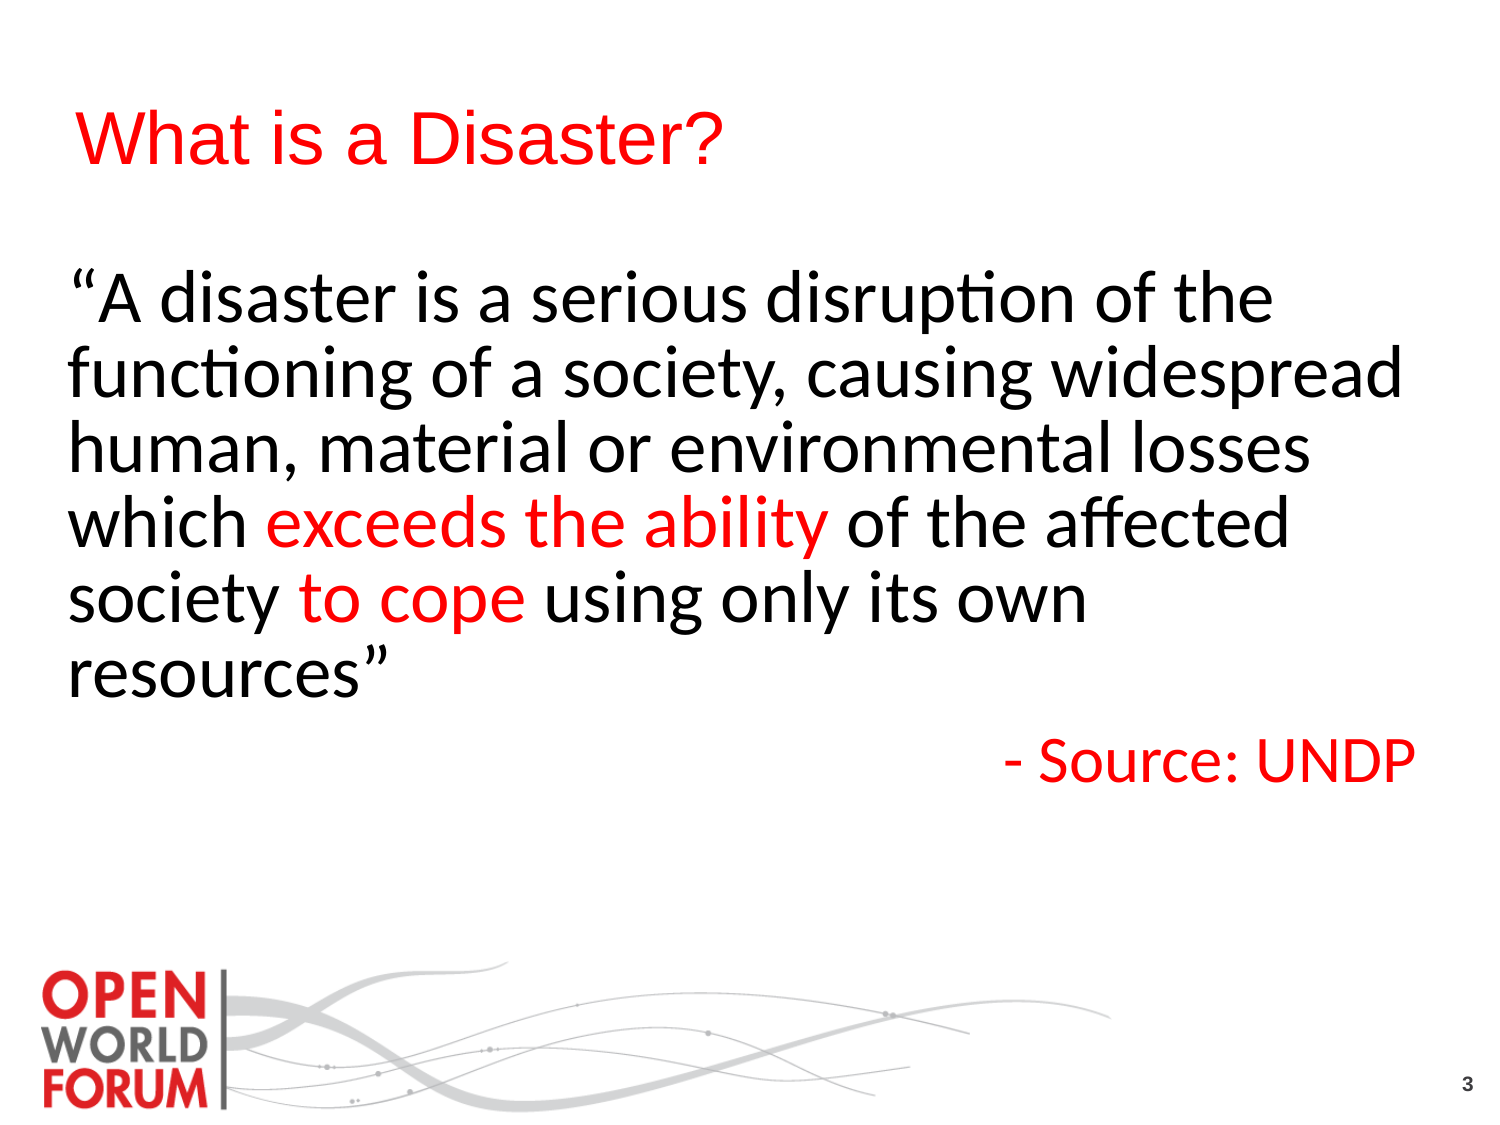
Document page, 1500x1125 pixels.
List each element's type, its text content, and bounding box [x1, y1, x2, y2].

title What is a Disaster? [75, 44, 1425, 233]
list “A disaster is a serious disruption of the functioning of a society, causing widespread human, material or environmental losses which exceeds the ability of the affected society to cope using only its own resources” - Source: UNDP [67, 265, 1418, 1009]
picture [41, 957, 1112, 1119]
